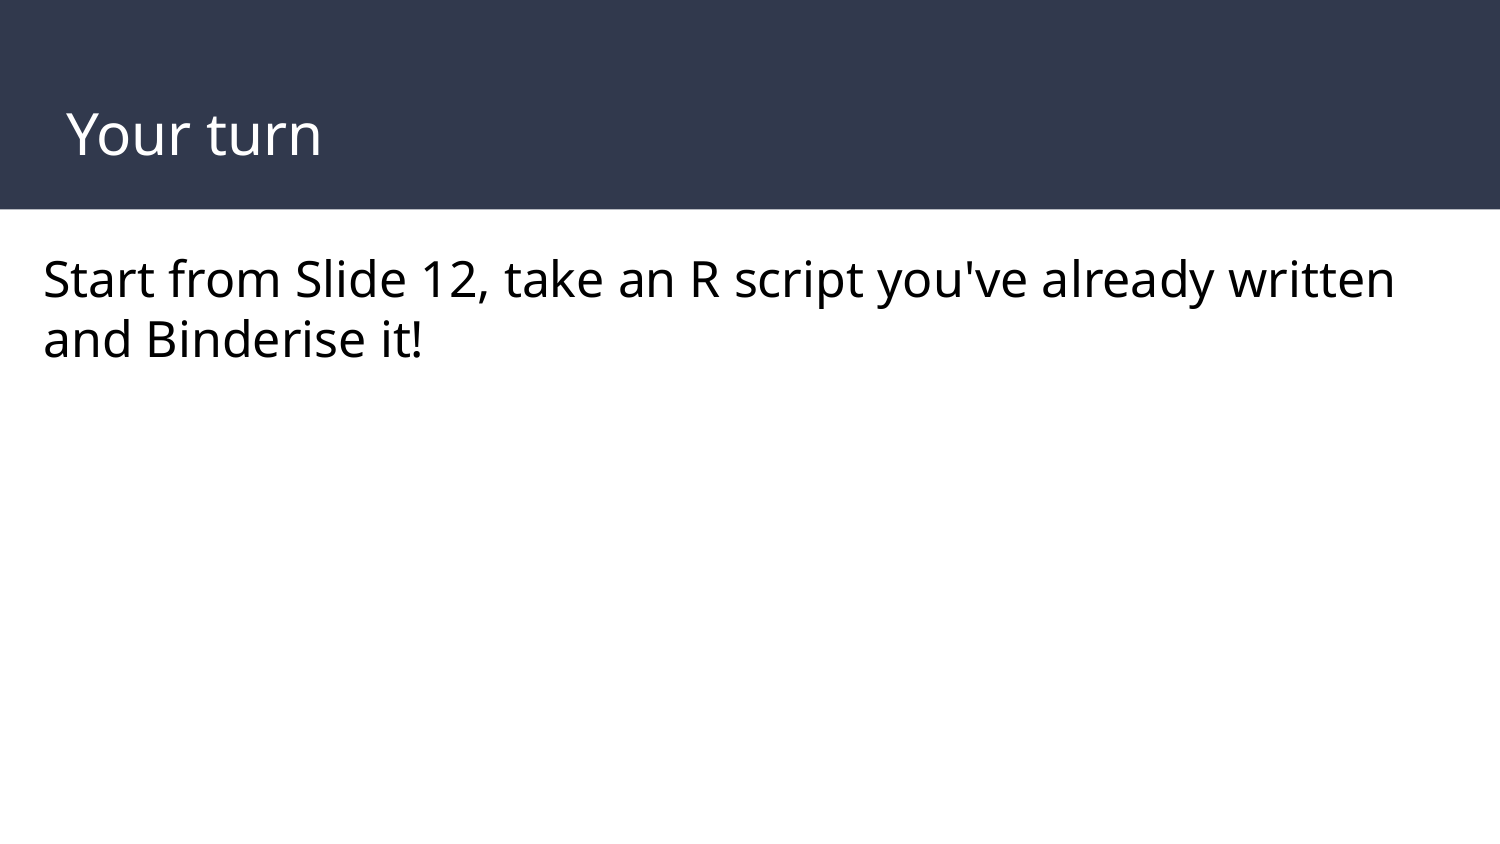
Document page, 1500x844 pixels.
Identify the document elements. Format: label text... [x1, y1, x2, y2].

title Your turn [51, 82, 1449, 185]
text_box Start from Slide 12, take an R script you've already written and Binderise it! [28, 232, 1464, 824]
